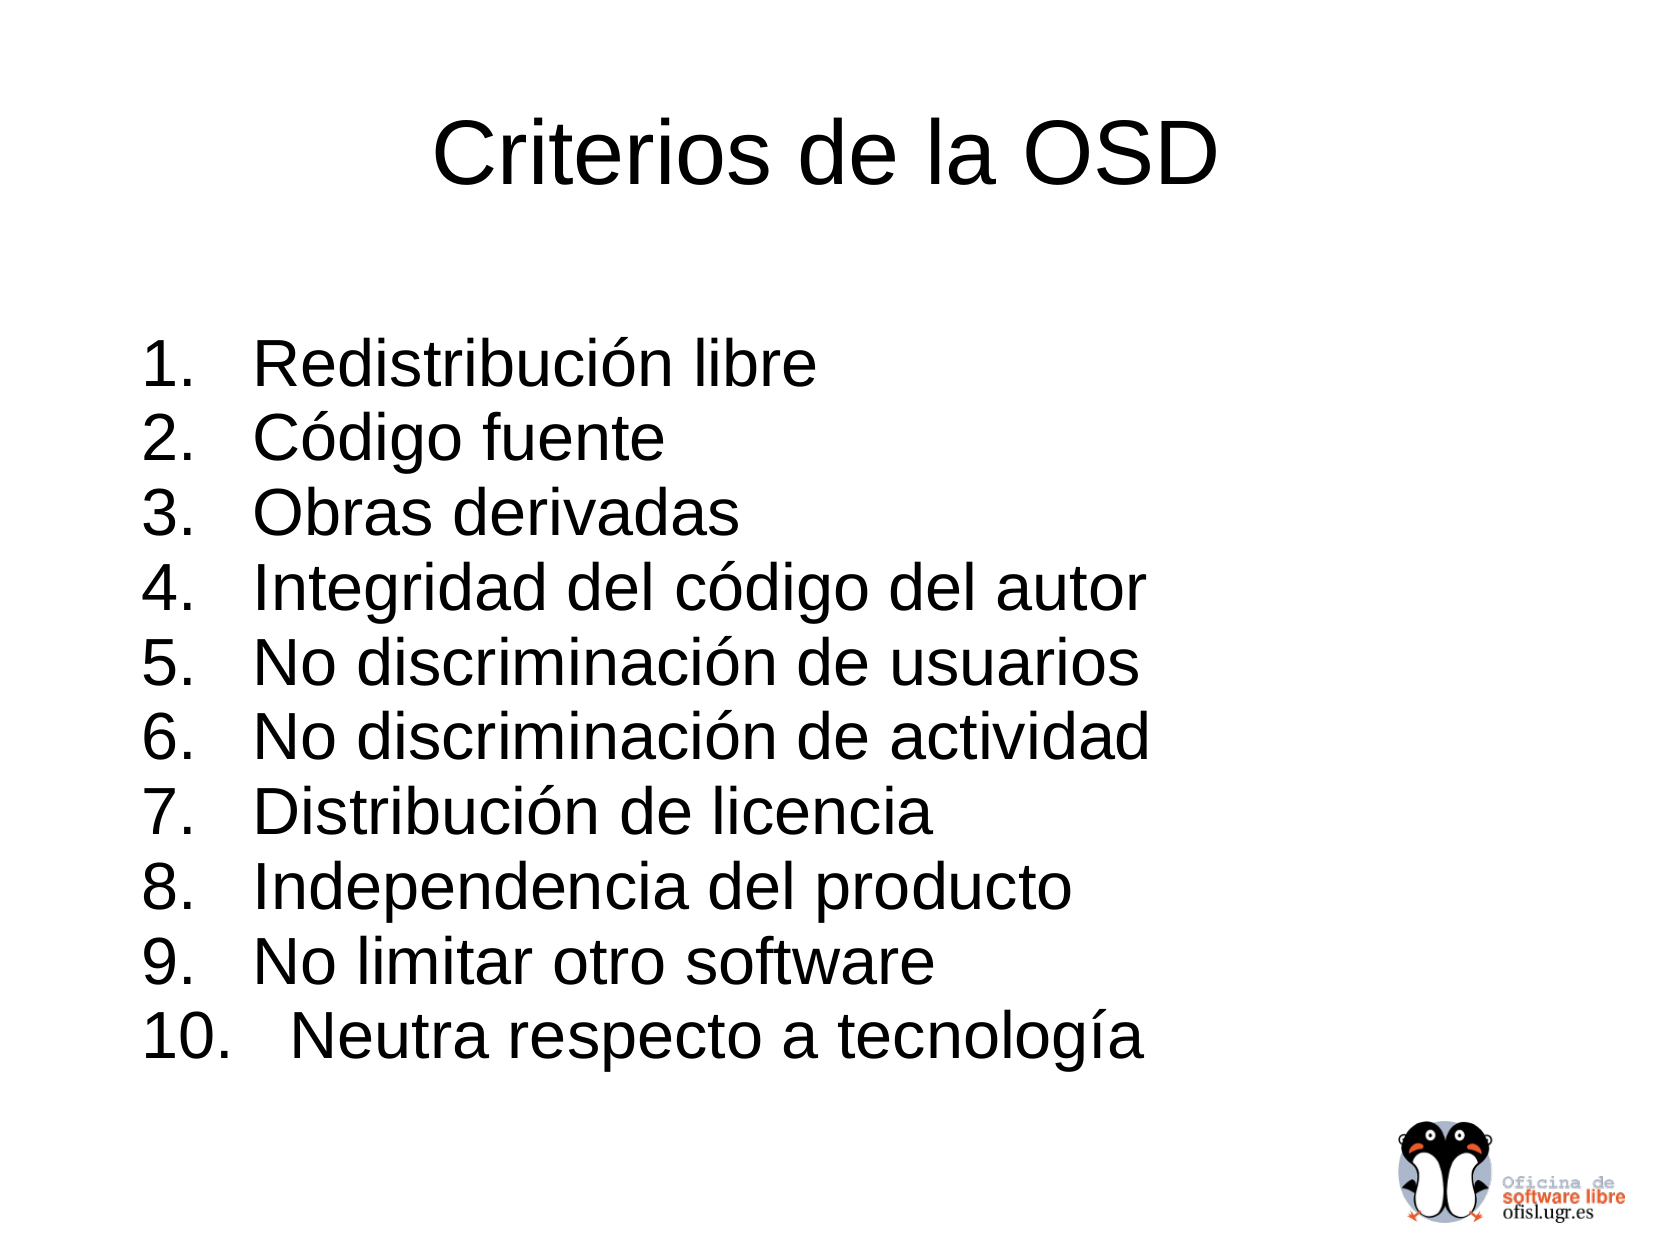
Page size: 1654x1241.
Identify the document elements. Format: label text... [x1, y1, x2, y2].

picture [1398, 1121, 1625, 1223]
subtitle Redistribución libre Código fuente Obras derivadas Integridad del código del autor No discriminación de usuarios No discriminación de actividad Distribución de licencia Independencia del producto No limitar otro software Neutra respecto a tecnología [82, 297, 1571, 1102]
title Criterios de la OSD [82, 56, 1571, 250]
